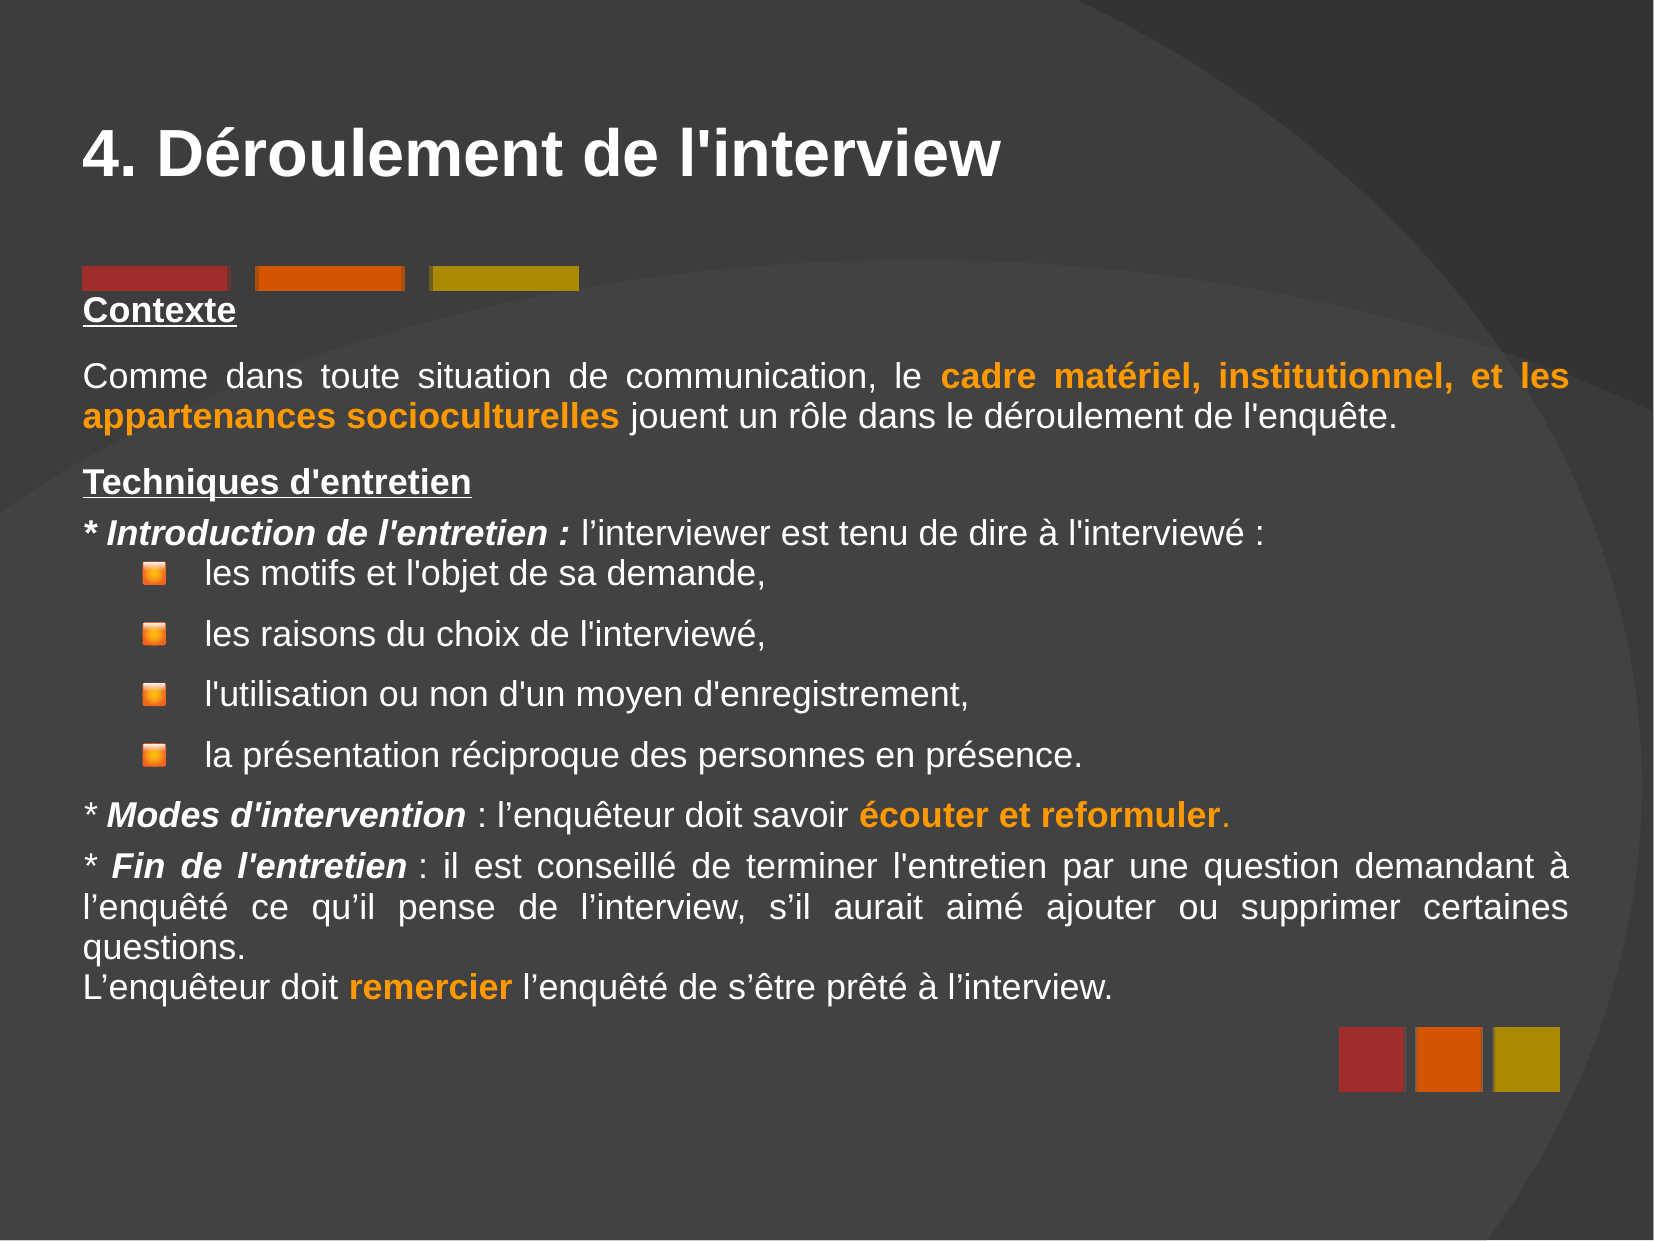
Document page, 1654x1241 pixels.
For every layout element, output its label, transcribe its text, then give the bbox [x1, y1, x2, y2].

list Contexte Comme dans toute situation de communication, le cadre matériel, institutionnel, et les appartenances socioculturelles jouent un rôle dans le déroulement de l'enquête. Techniques d'entretien * Introduction de l'entretien : l’interviewer est tenu de dire à l'interviewé : les motifs et l'objet de sa demande, les raisons du choix de l'interviewé, l'utilisation ou non d'un moyen d'enregistrement, la présentation réciproque des personnes en présence. * Modes d'intervention : l’enquêteur doit savoir écouter et reformuler. * Fin de l'entretien : il est conseillé de terminer l'entretien par une question demandant à l’enquêté ce qu’il pense de l’interview, s’il aurait aimé ajouter ou supprimer certaines questions. L’enquêteur doit remercier l’enquêté de s’être prêté à l’interview. [82, 290, 1571, 1010]
title 4. Déroulement de l'interview [82, 49, 1571, 257]
picture [1339, 1027, 1560, 1092]
picture [82, 266, 579, 290]
